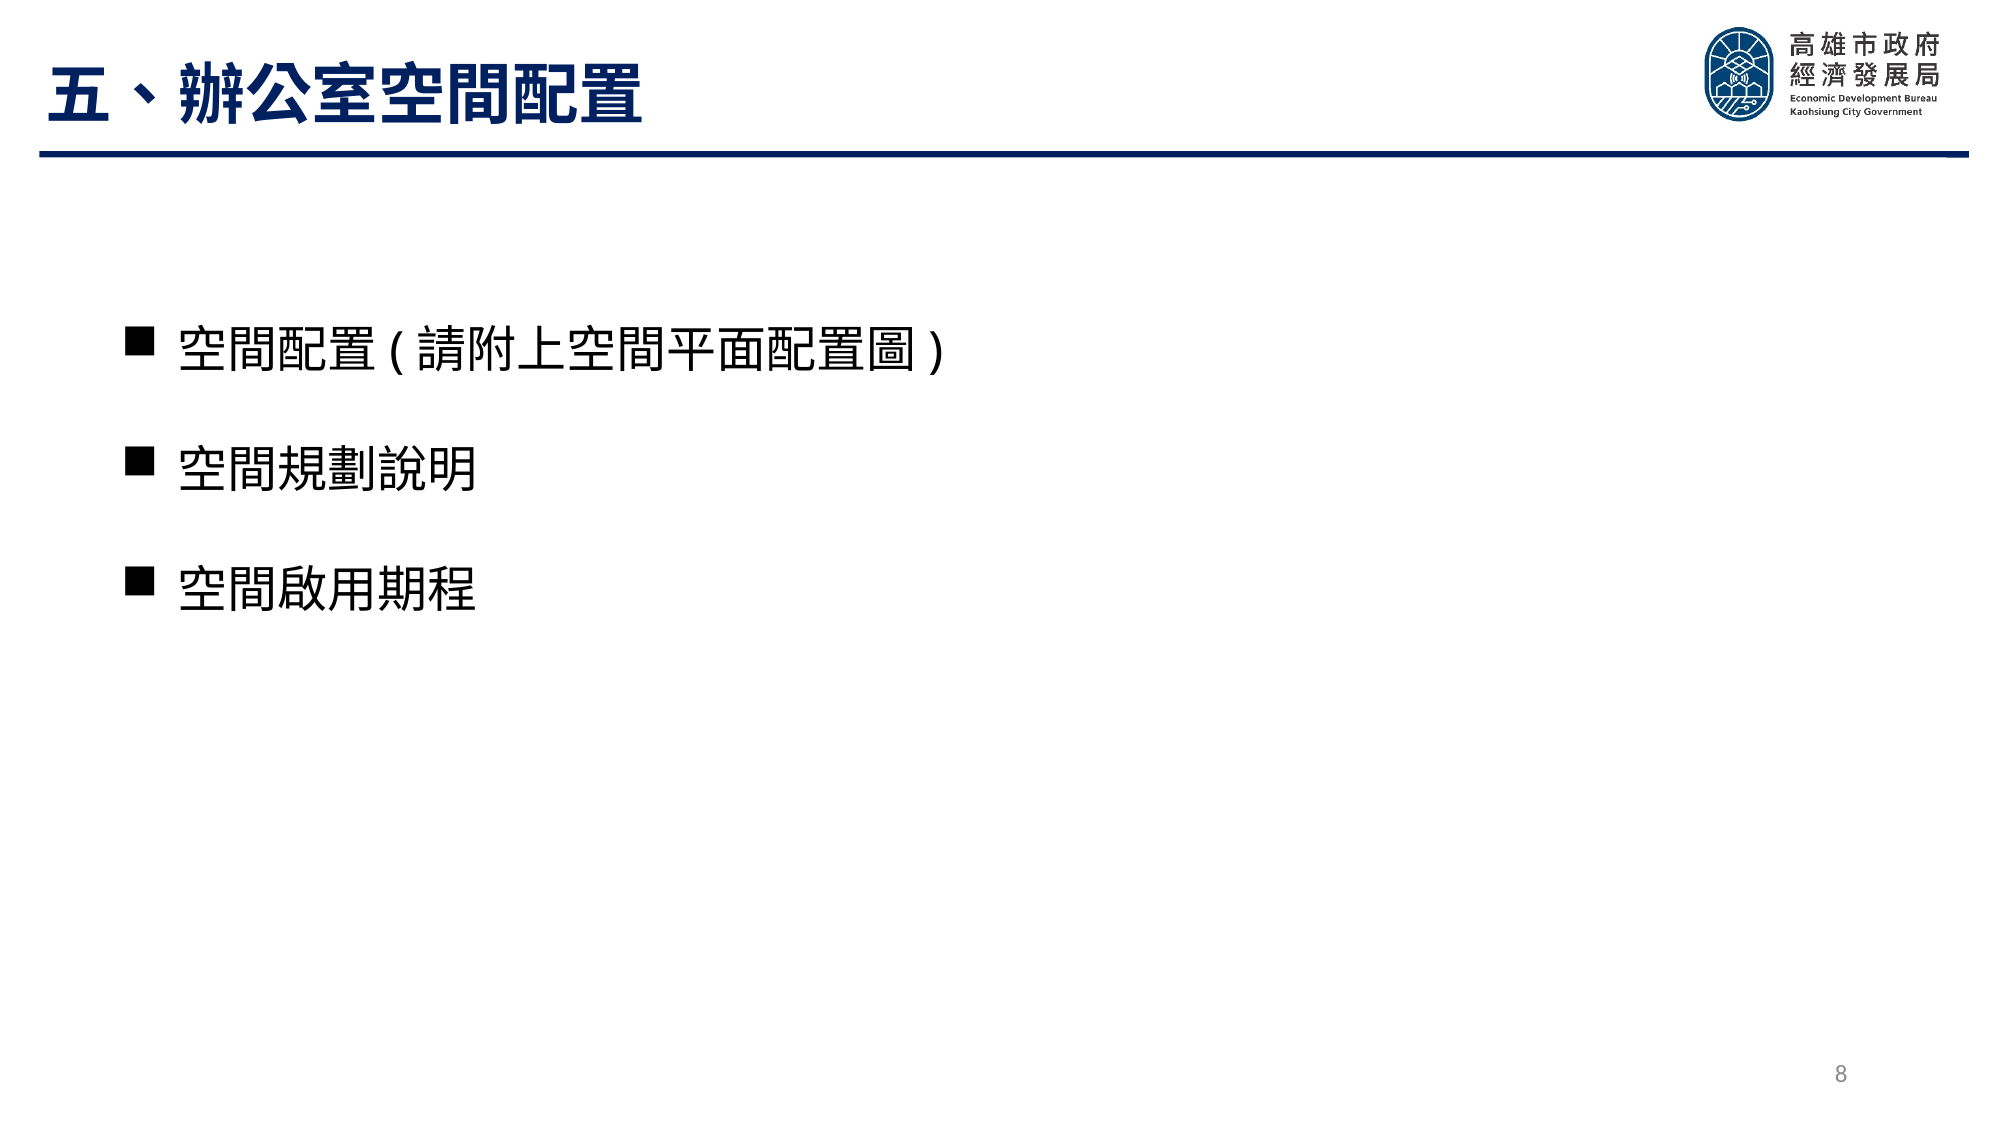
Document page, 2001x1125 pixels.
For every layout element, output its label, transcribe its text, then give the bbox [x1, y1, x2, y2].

text_box 五、辦公室空間配置 [29, 16, 1978, 168]
text_box 空間配置(請附上空間平面配置圖) 空間規劃說明 空間啟用期程 [106, 250, 1758, 626]
picture [1662, 7, 1969, 148]
slide_number <編號> [1412, 1042, 1863, 1103]
